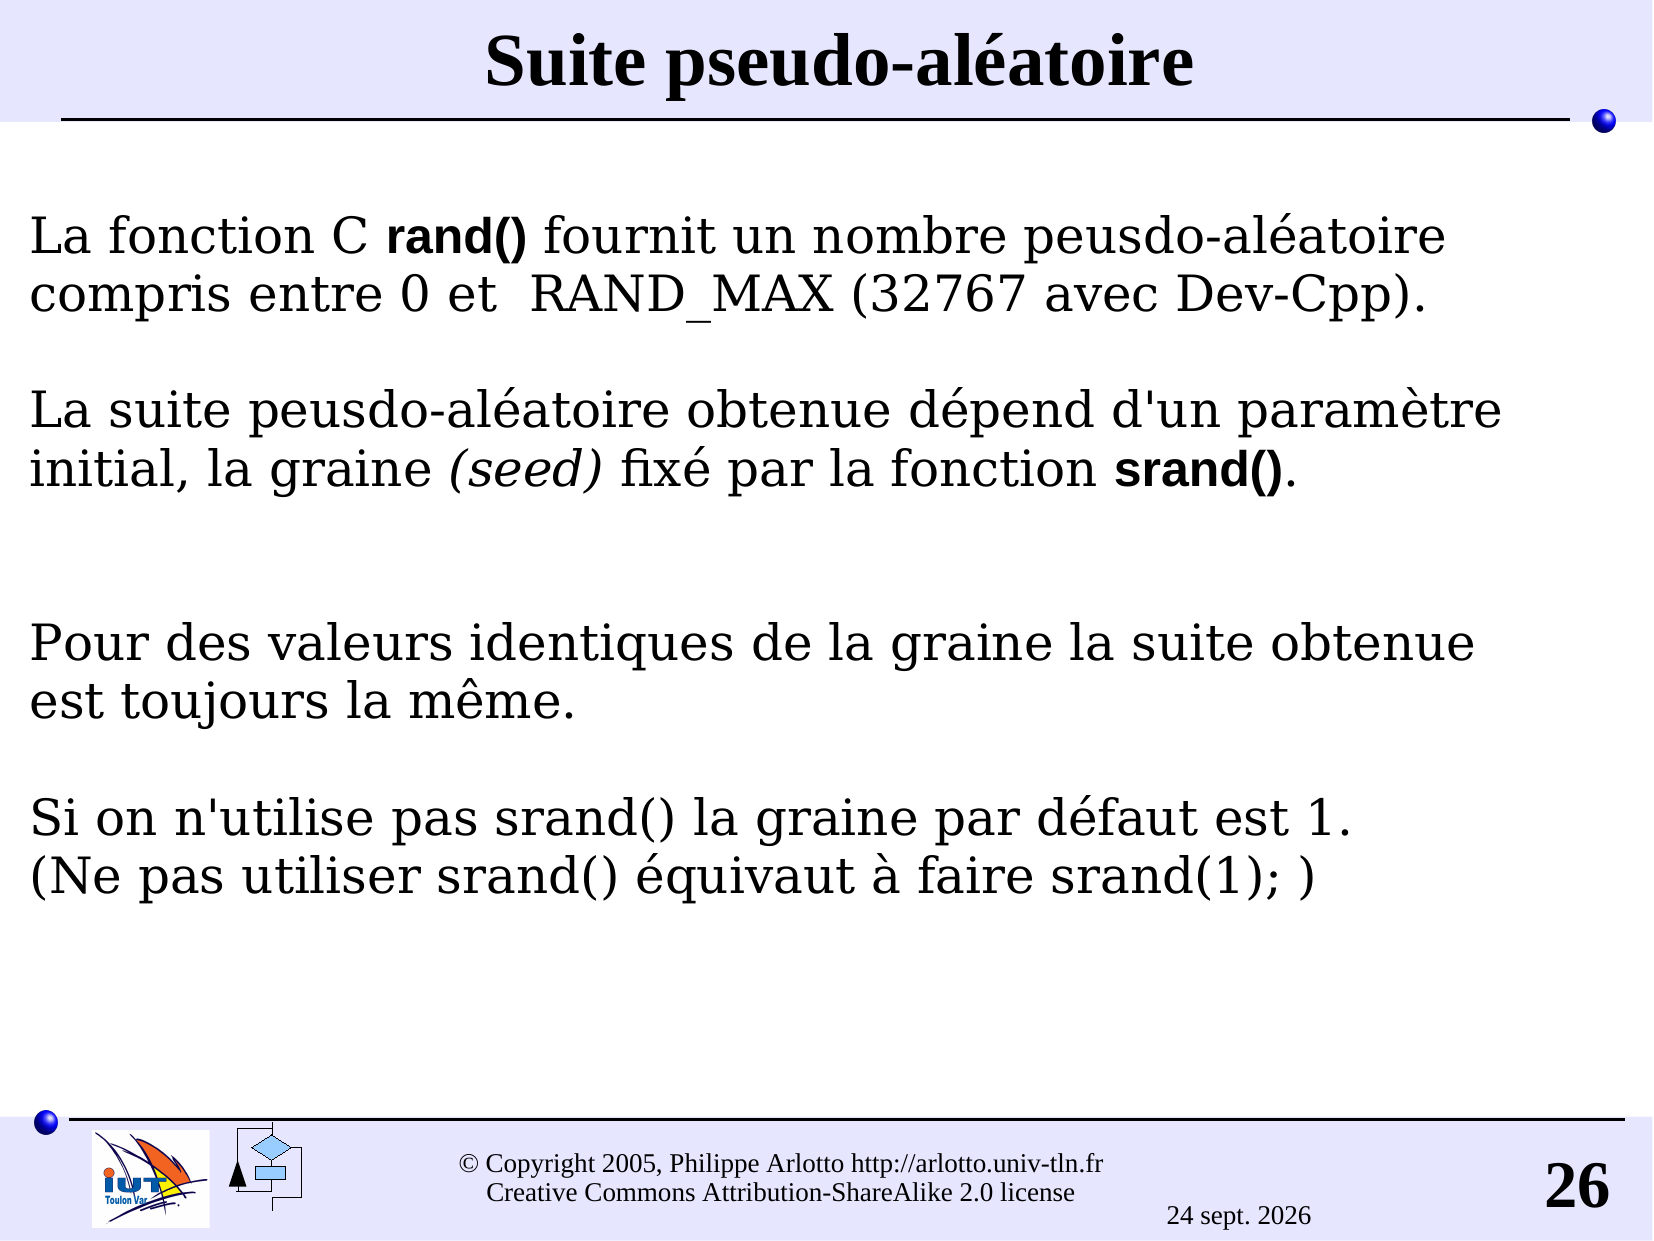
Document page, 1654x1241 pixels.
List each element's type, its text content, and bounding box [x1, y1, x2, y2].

text_box La fonction C rand() fournit un nombre peusdo-aléatoire compris entre 0 et RAND_MAX (32767 avec Dev-Cpp). La suite peusdo-aléatoire obtenue dépend d'un paramètre initial, la graine (seed) fixé par la fonction srand(). Pour des valeurs identiques de la graine la suite obtenue est toujours la même. Si on n'utilise pas srand() la graine par défaut est 1. (Ne pas utiliser srand() équivaut à faire srand(1); ) [29, 206, 1505, 906]
title Suite pseudo-aléatoire [95, 11, 1585, 110]
